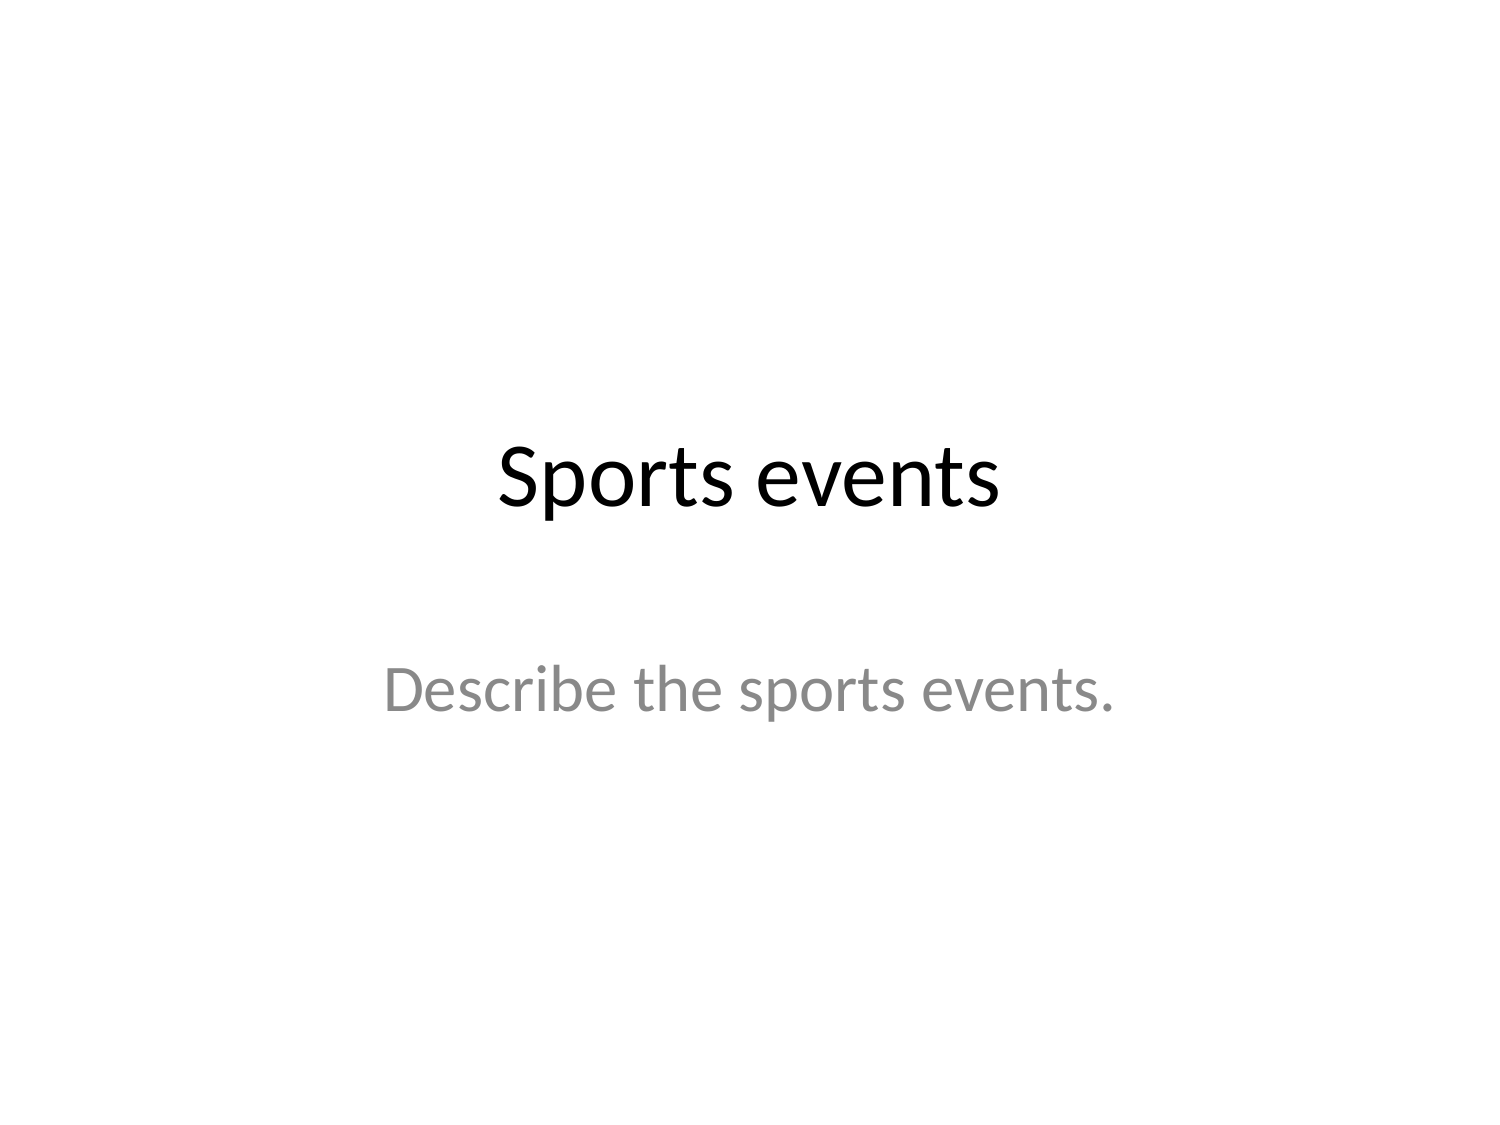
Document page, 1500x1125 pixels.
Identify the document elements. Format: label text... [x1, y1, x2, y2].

title Sports events [112, 349, 1388, 591]
subtitle Describe the sports events. [225, 637, 1276, 925]
